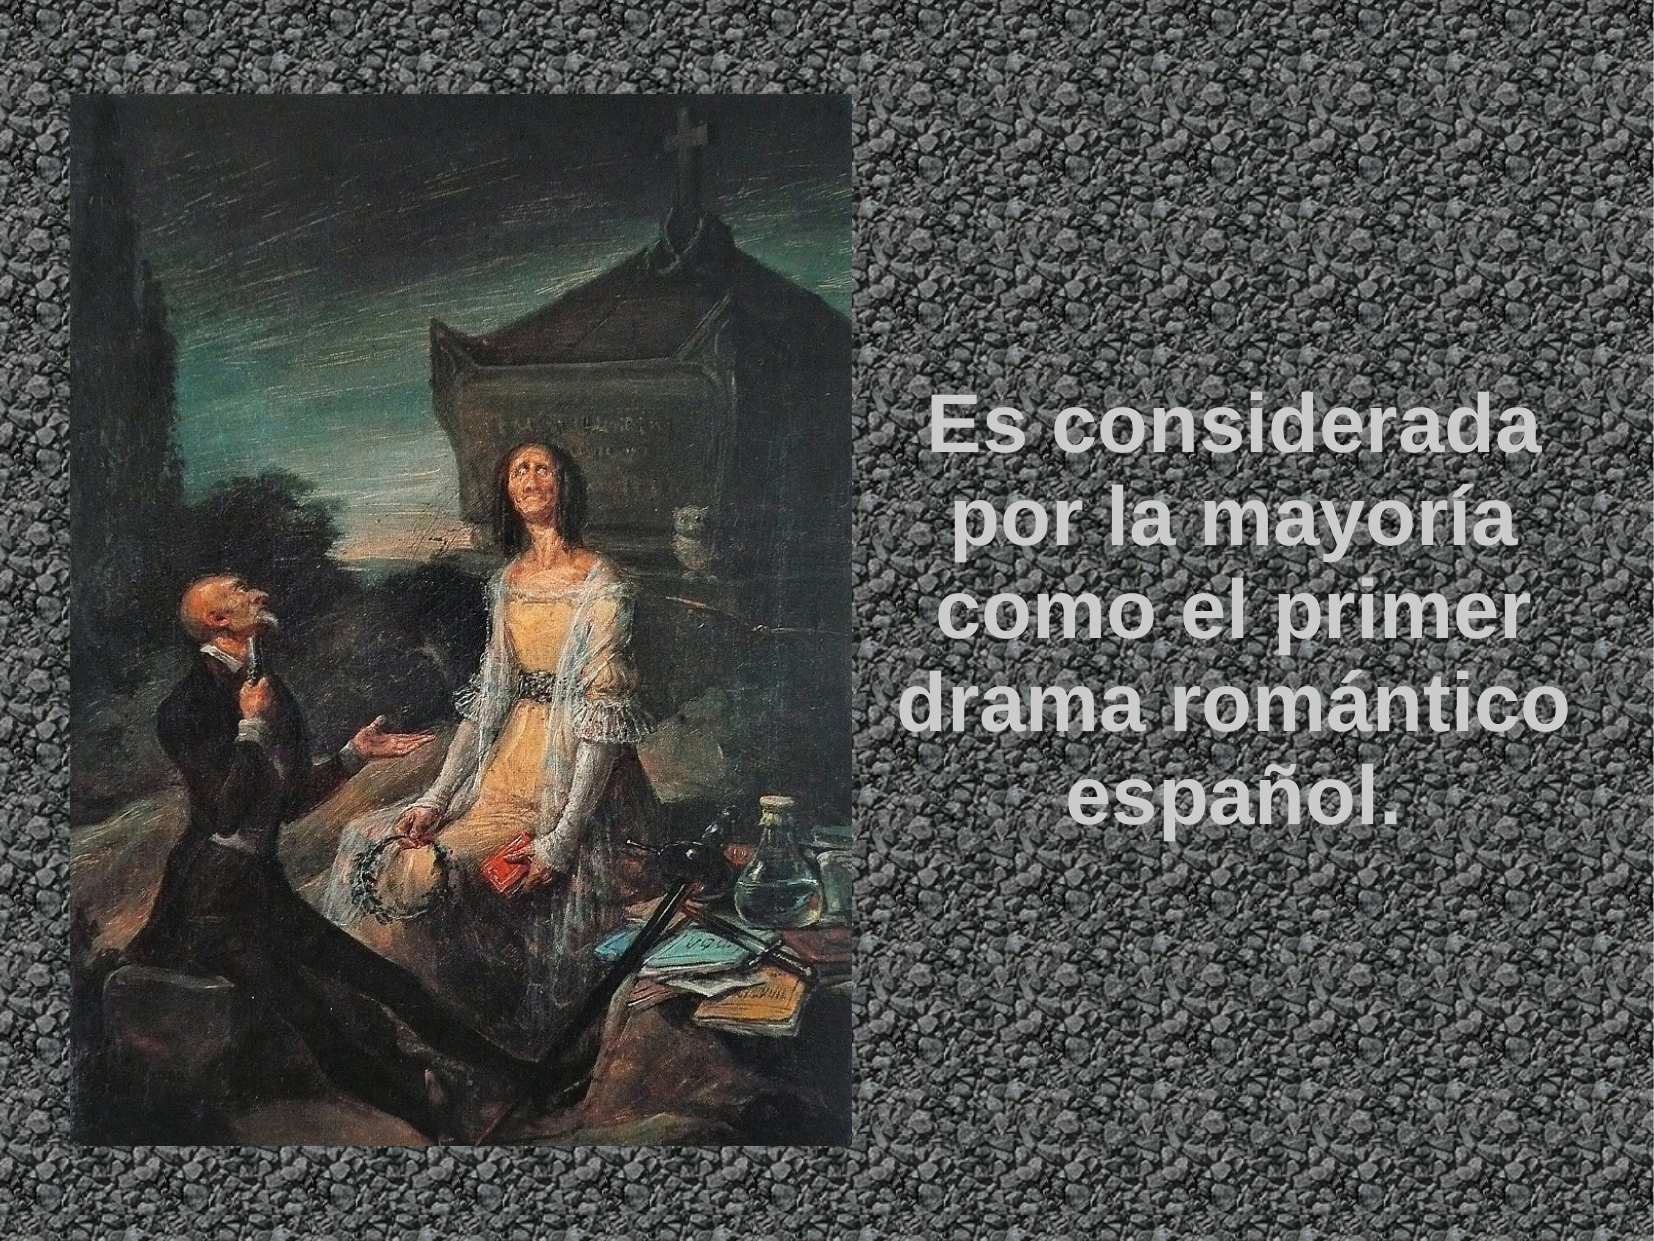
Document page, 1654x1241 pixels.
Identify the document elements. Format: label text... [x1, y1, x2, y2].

picture [0, 0, 1654, 1241]
title Es considerada por la mayoría como el primer drama romántico español. [862, 49, 1607, 1170]
